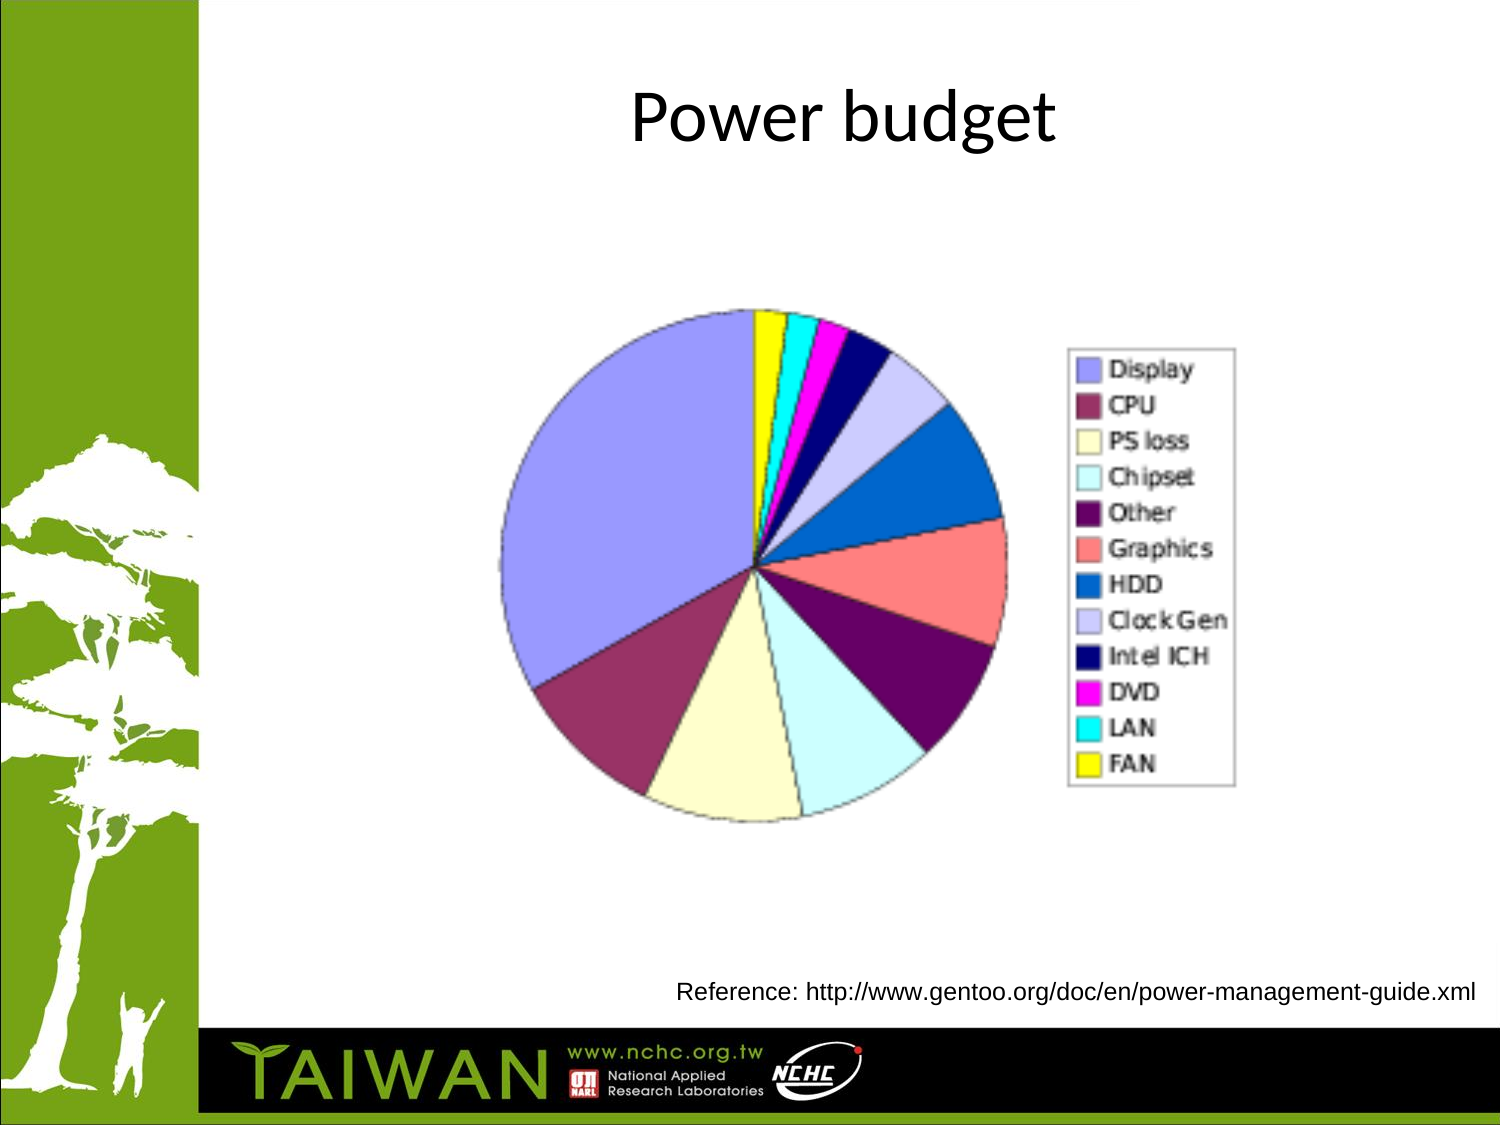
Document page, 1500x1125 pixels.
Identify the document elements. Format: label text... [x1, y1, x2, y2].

table_header Reference: http://www.gentoo.org/doc/en/power-management-guide.xml [661, 970, 1494, 1022]
title Power budget [206, 58, 1482, 164]
picture [0, 0, 1500, 1125]
